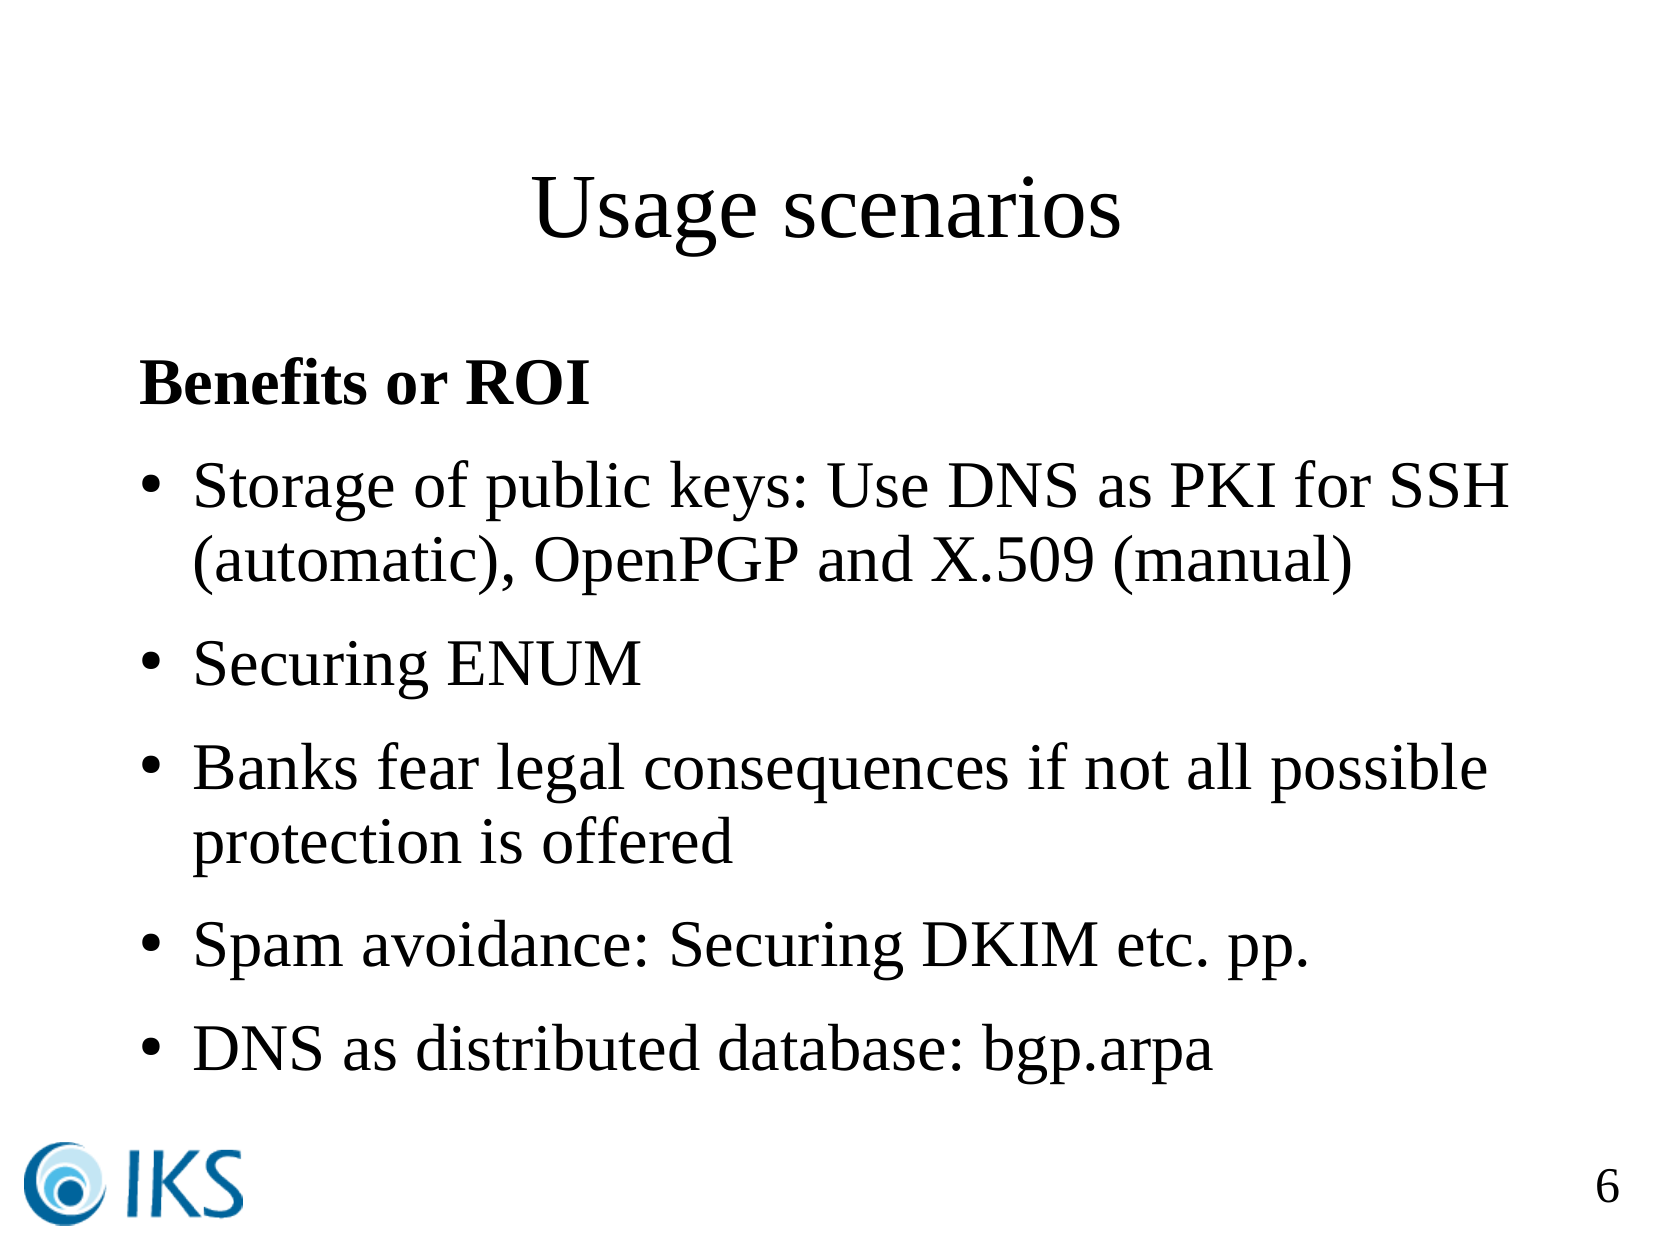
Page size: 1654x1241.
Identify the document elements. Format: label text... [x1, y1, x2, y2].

title Usage scenarios [121, 102, 1534, 311]
list Benefits or ROI Storage of public keys: Use DNS as PKI for SSH (automatic), OpenPGP and X.509 (manual) Securing ENUM Banks fear legal consequences if not all possible protection is offered Spam avoidance: Securing DKIM etc. pp. DNS as distributed database: bgp.arpa [121, 344, 1534, 1127]
picture [24, 1142, 243, 1226]
